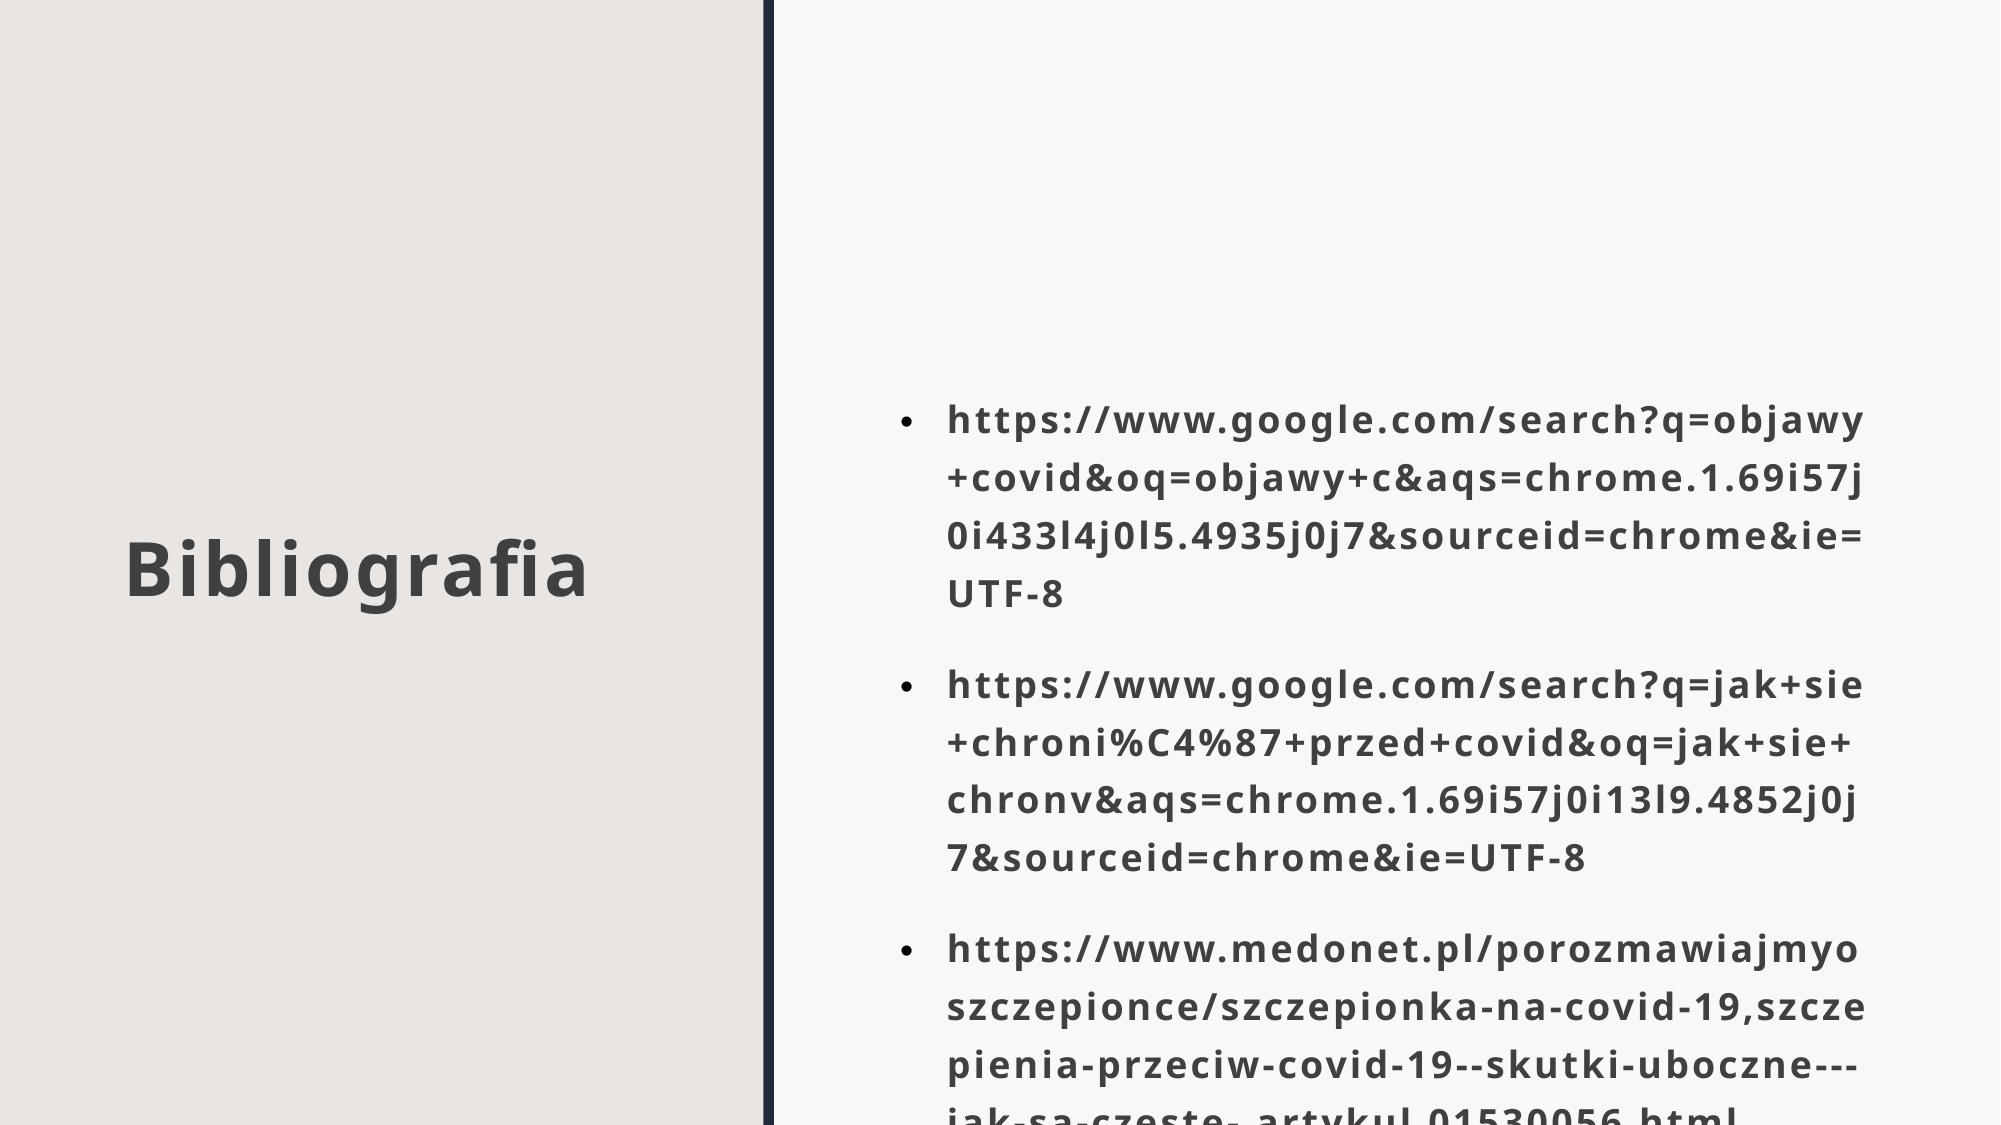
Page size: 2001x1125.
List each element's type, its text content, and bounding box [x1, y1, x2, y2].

list https://www.google.com/search?q=objawy+covid&oq=objawy+c&aqs=chrome.1.69i57j0i433l4j0l5.4935j0j7&sourceid=chrome&ie=UTF-8 https://www.google.com/search?q=jak+sie+chroni%C4%87+przed+covid&oq=jak+sie+chronv&aqs=chrome.1.69i57j0i13l9.4852j0j7&sourceid=chrome&ie=UTF-8 https://www.medonet.pl/porozmawiajmyoszczepionce/szczepionka-na-covid-19,szczepienia-przeciw-covid-19--skutki-uboczne---jak-sa-czeste-,artykul,01530056.html [881, 115, 1895, 969]
title Bibliografia [105, 115, 666, 969]
